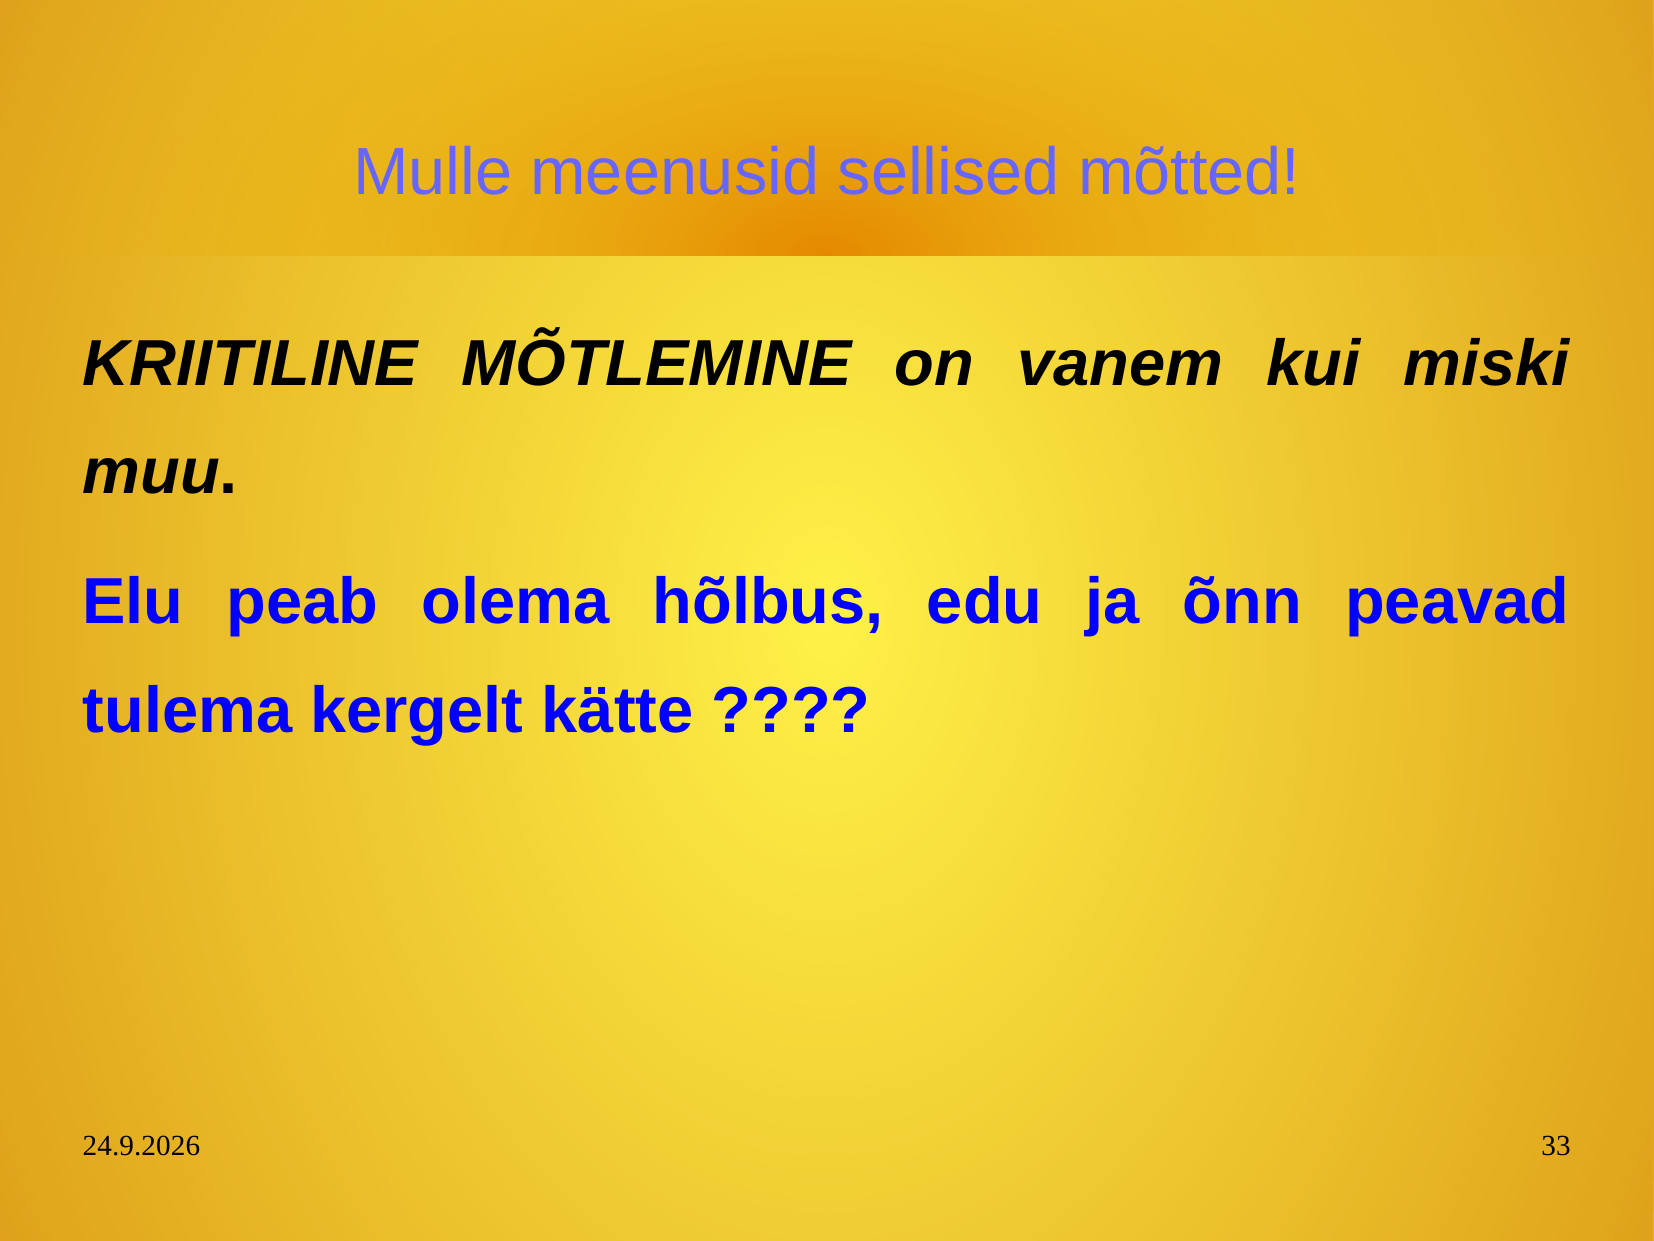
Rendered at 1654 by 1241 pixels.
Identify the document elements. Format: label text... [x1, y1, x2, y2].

title Mulle meenusid sellised mõtted! [82, 49, 1571, 257]
list KRIITILINE MÕTLEMINE on vanem kui miski muu. Elu peab olema hõlbus, edu ja õnn peavad tulema kergelt kätte ???? [82, 290, 1571, 1010]
